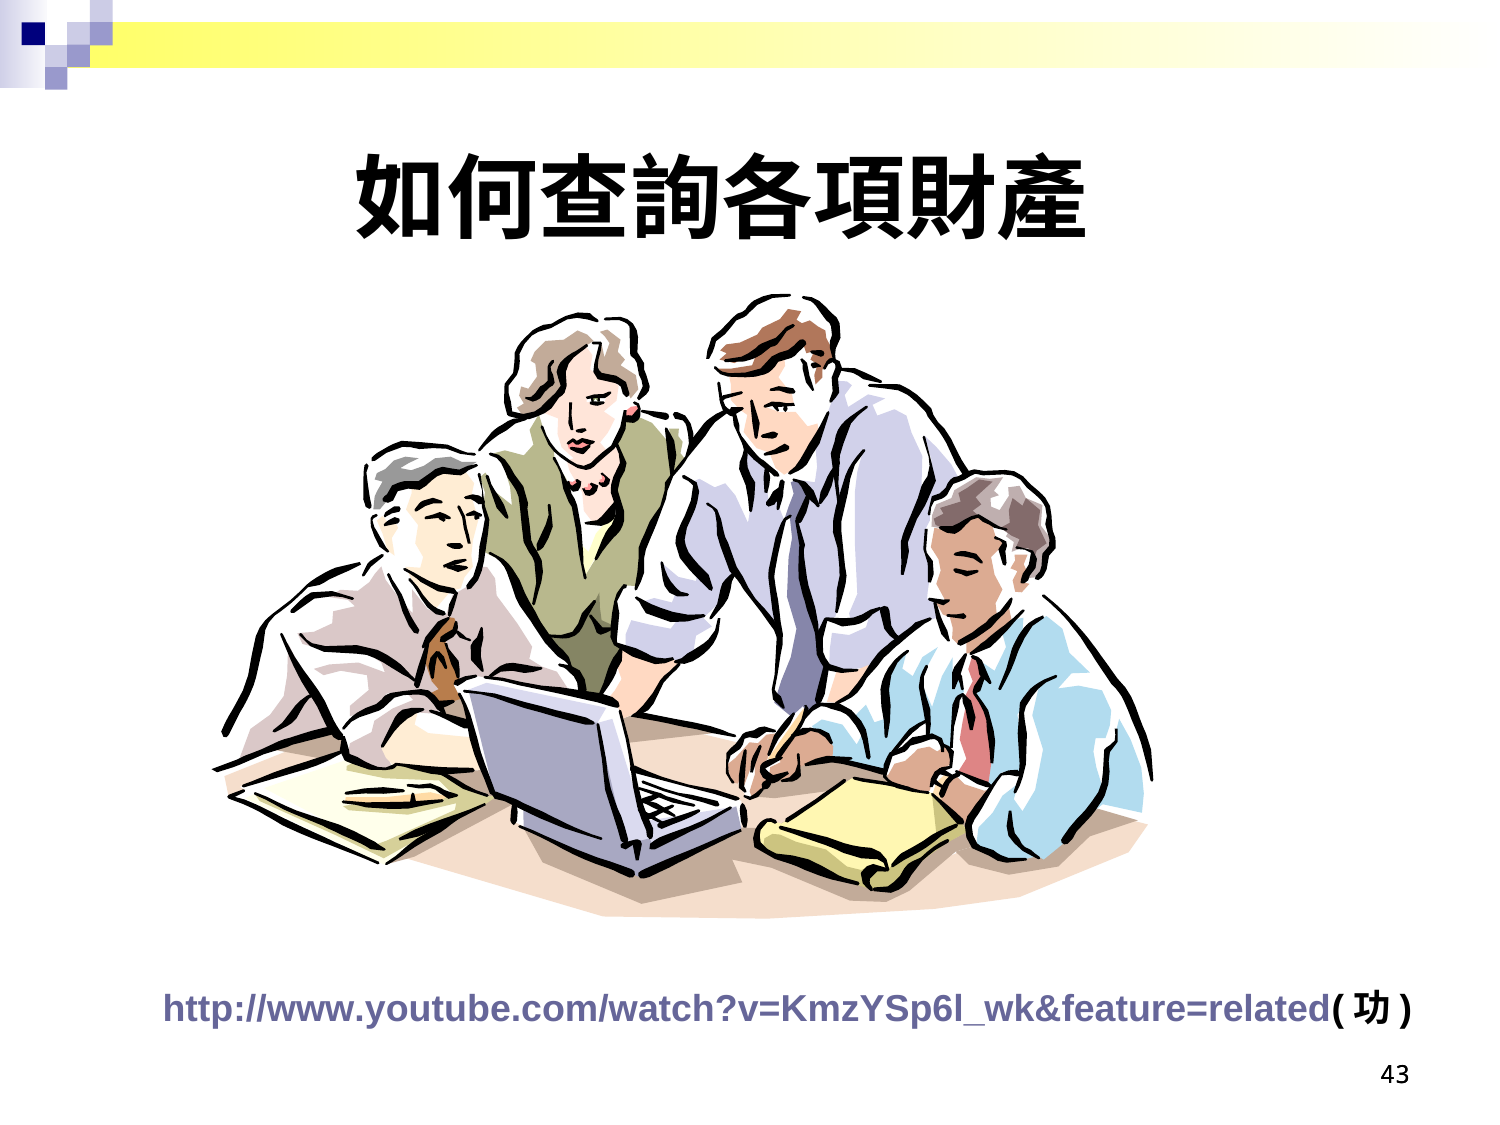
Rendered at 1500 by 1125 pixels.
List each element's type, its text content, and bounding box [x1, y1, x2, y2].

picture [200, 287, 1163, 925]
text_box http://www.youtube.com/watch?v=KmzYSp6l_wk&feature=related(功) [147, 976, 1428, 1037]
text_box <編號> [431, 22, 436, 67]
text_box <編號> [1074, 1037, 1426, 1101]
title 如何查詢各項財產 [46, 82, 1397, 308]
table_cell 楊小琳 [291, 22, 295, 67]
